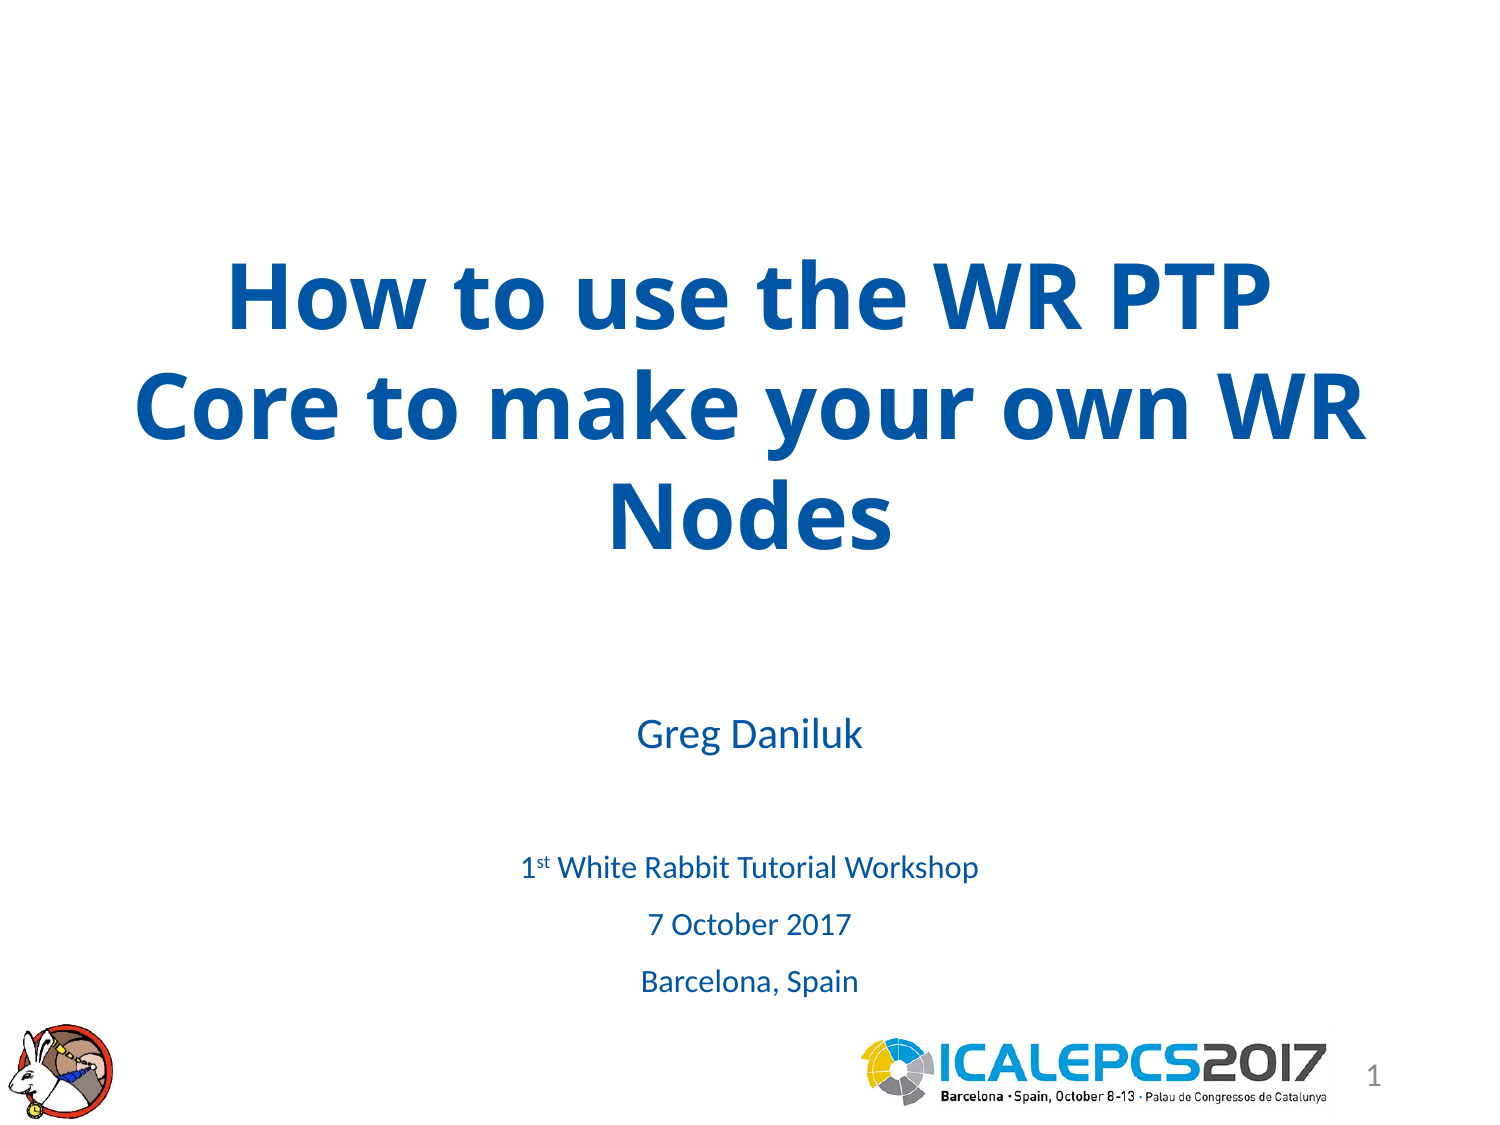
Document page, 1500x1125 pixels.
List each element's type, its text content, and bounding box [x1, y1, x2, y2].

picture [861, 1024, 1334, 1121]
subtitle Greg Daniluk 1st White Rabbit Tutorial Workshop 7 October 2017 Barcelona, Spain [187, 697, 1313, 1007]
picture [7, 1024, 113, 1121]
slide_number <number> [1059, 1042, 1397, 1103]
title How to use the WR PTP Core to make your own WR Nodes [112, 184, 1388, 576]
